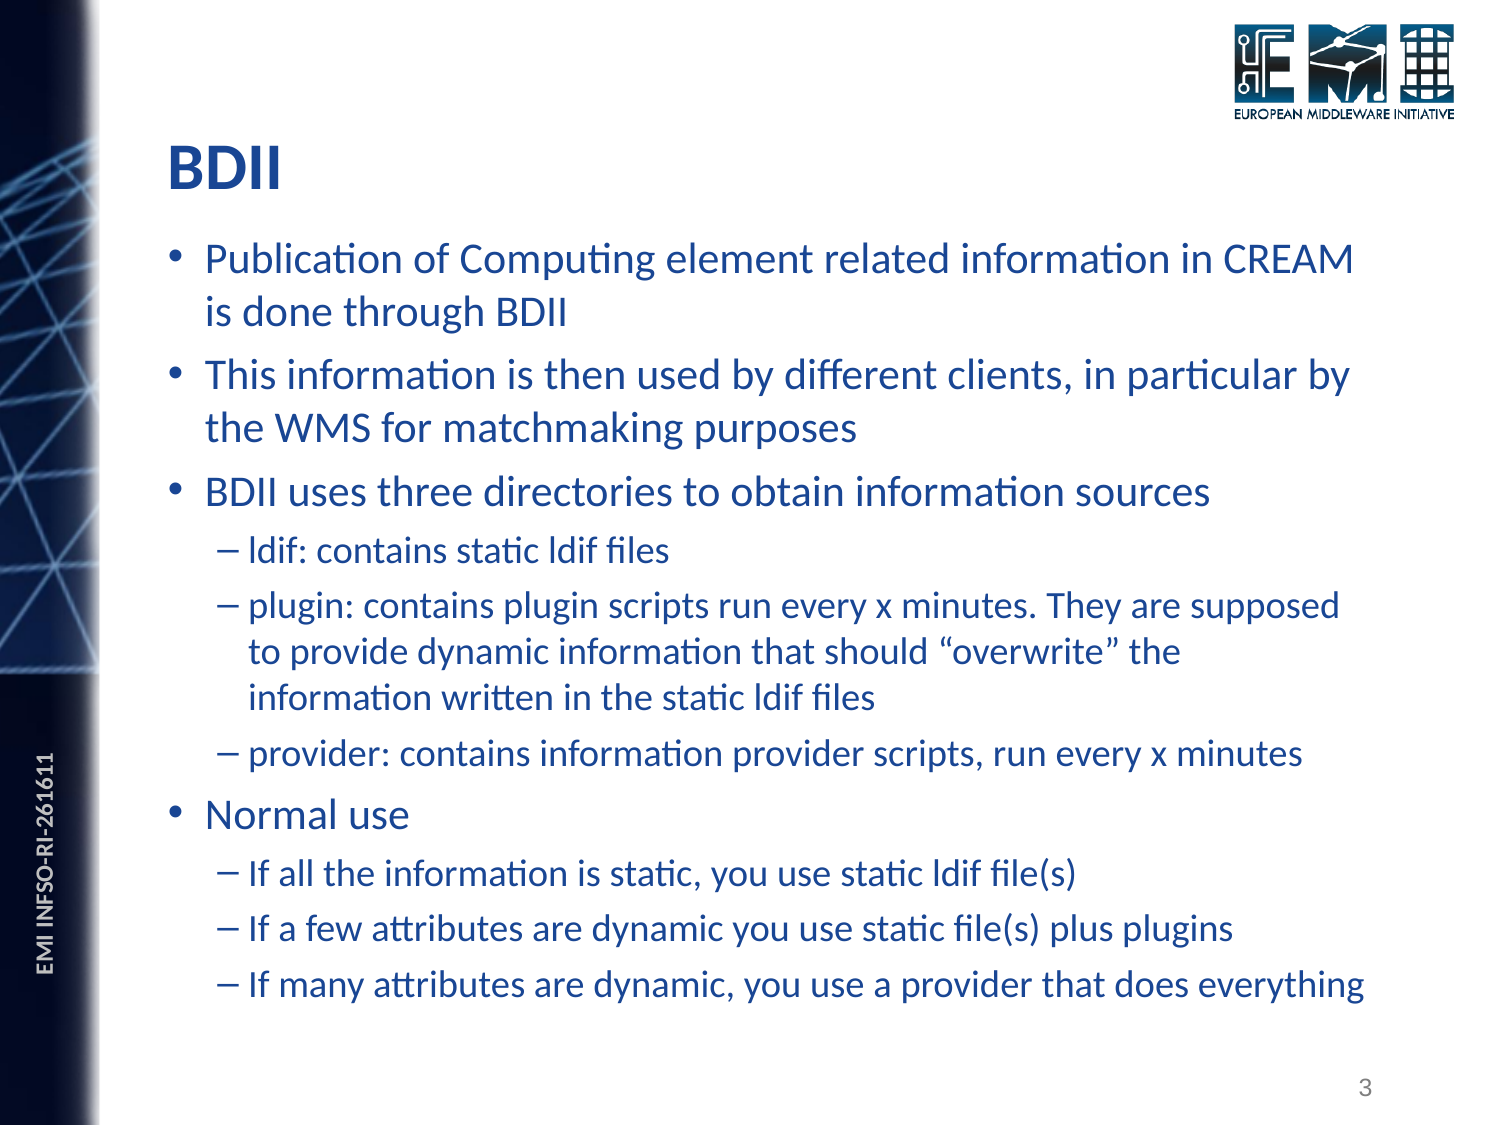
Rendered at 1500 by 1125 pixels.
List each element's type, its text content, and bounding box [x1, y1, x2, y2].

text_box <number> [1343, 1063, 1426, 1123]
picture [0, 0, 111, 1125]
picture [1185, 8, 1500, 140]
list Publication of Computing element related information in CREAM is done through BDII This information is then used by different clients, in particular by the WMS for matchmaking purposes BDII uses three directories to obtain information sources ldif: contains static ldif files plugin: contains plugin scripts run every x minutes. They are supposed to provide dynamic information that should “overwrite” the information written in the static ldif files provider: contains information provider scripts, run every x minutes Normal use If all the information is static, you use static ldif file(s) If a few attributes are dynamic you use static file(s) plus plugins If many attributes are dynamic, you use a provider that does everything [153, 221, 1381, 1053]
text_box BDII [153, 115, 1200, 211]
